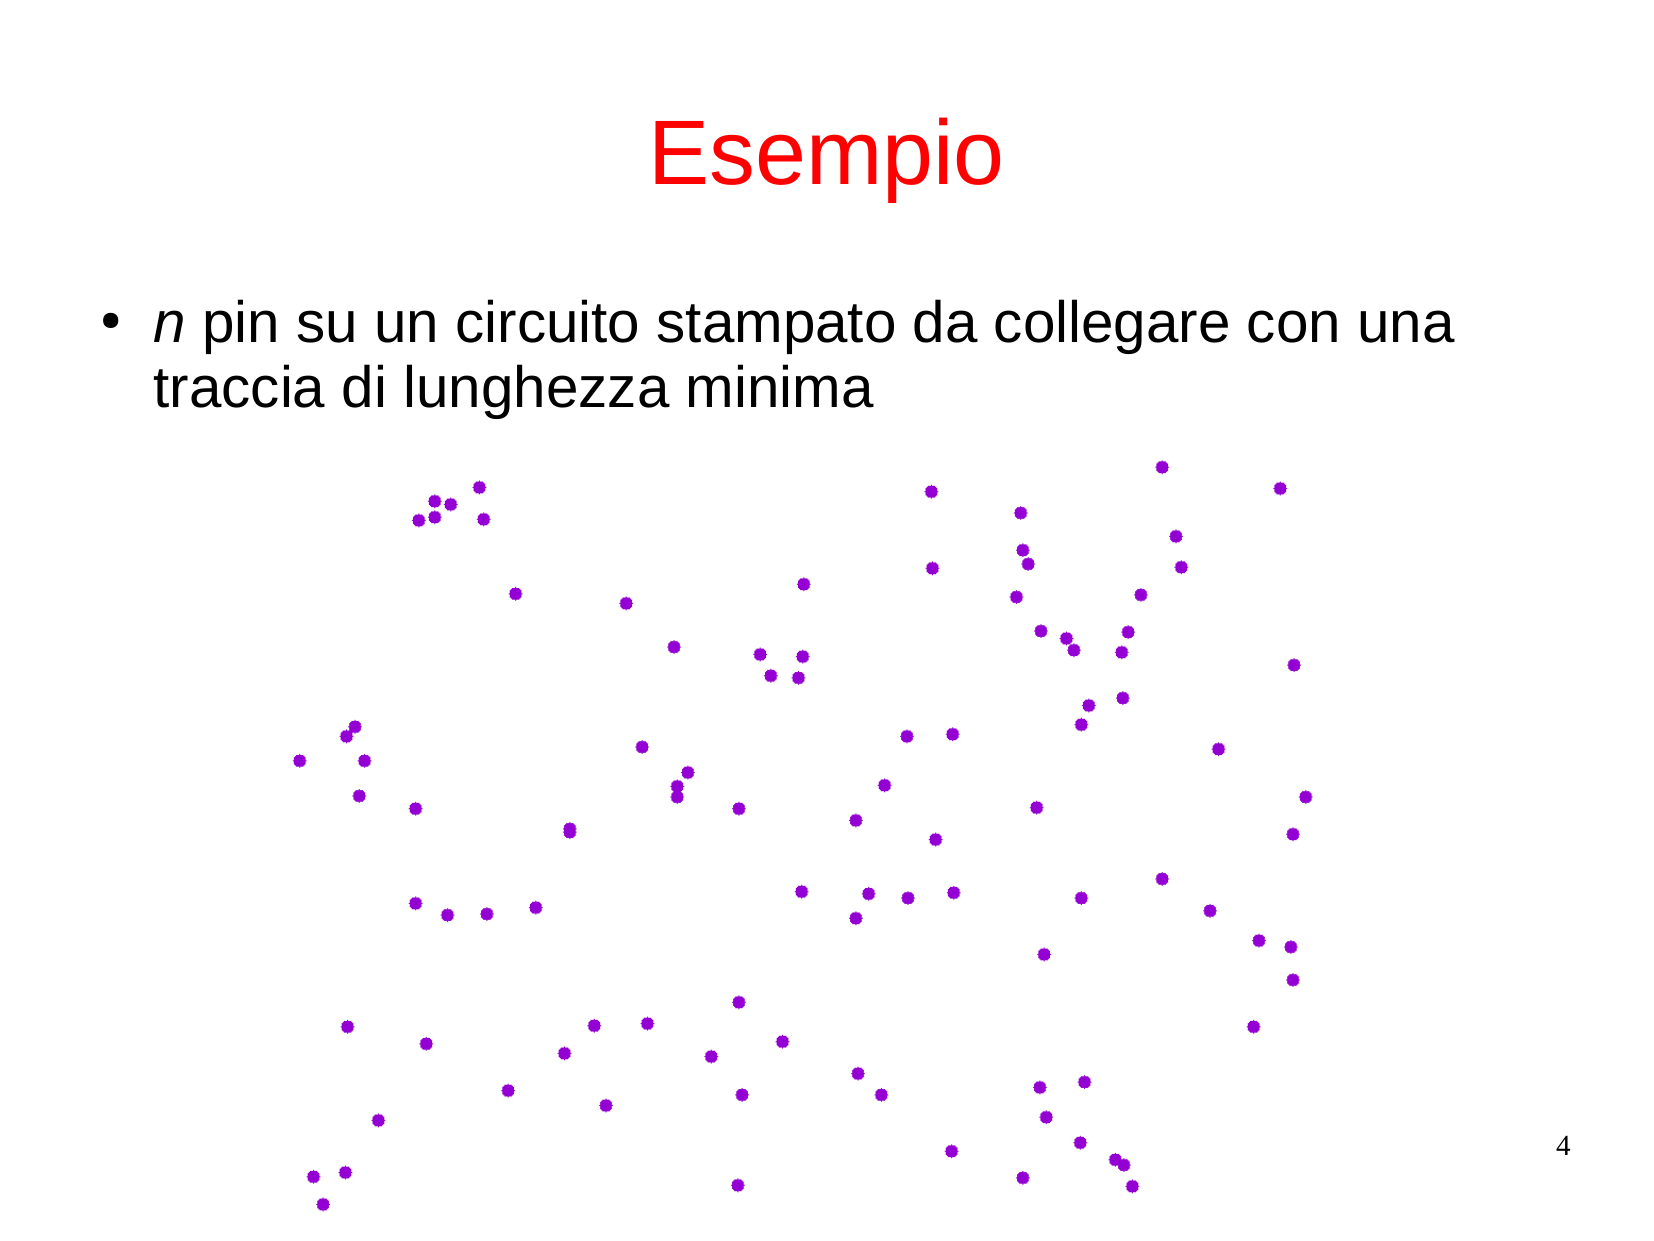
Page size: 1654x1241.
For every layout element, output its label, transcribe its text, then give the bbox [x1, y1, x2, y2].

picture [262, 421, 1351, 1238]
list n pin su un circuito stampato da collegare con una traccia di lunghezza minima [82, 290, 1571, 1109]
title Esempio [82, 49, 1571, 257]
